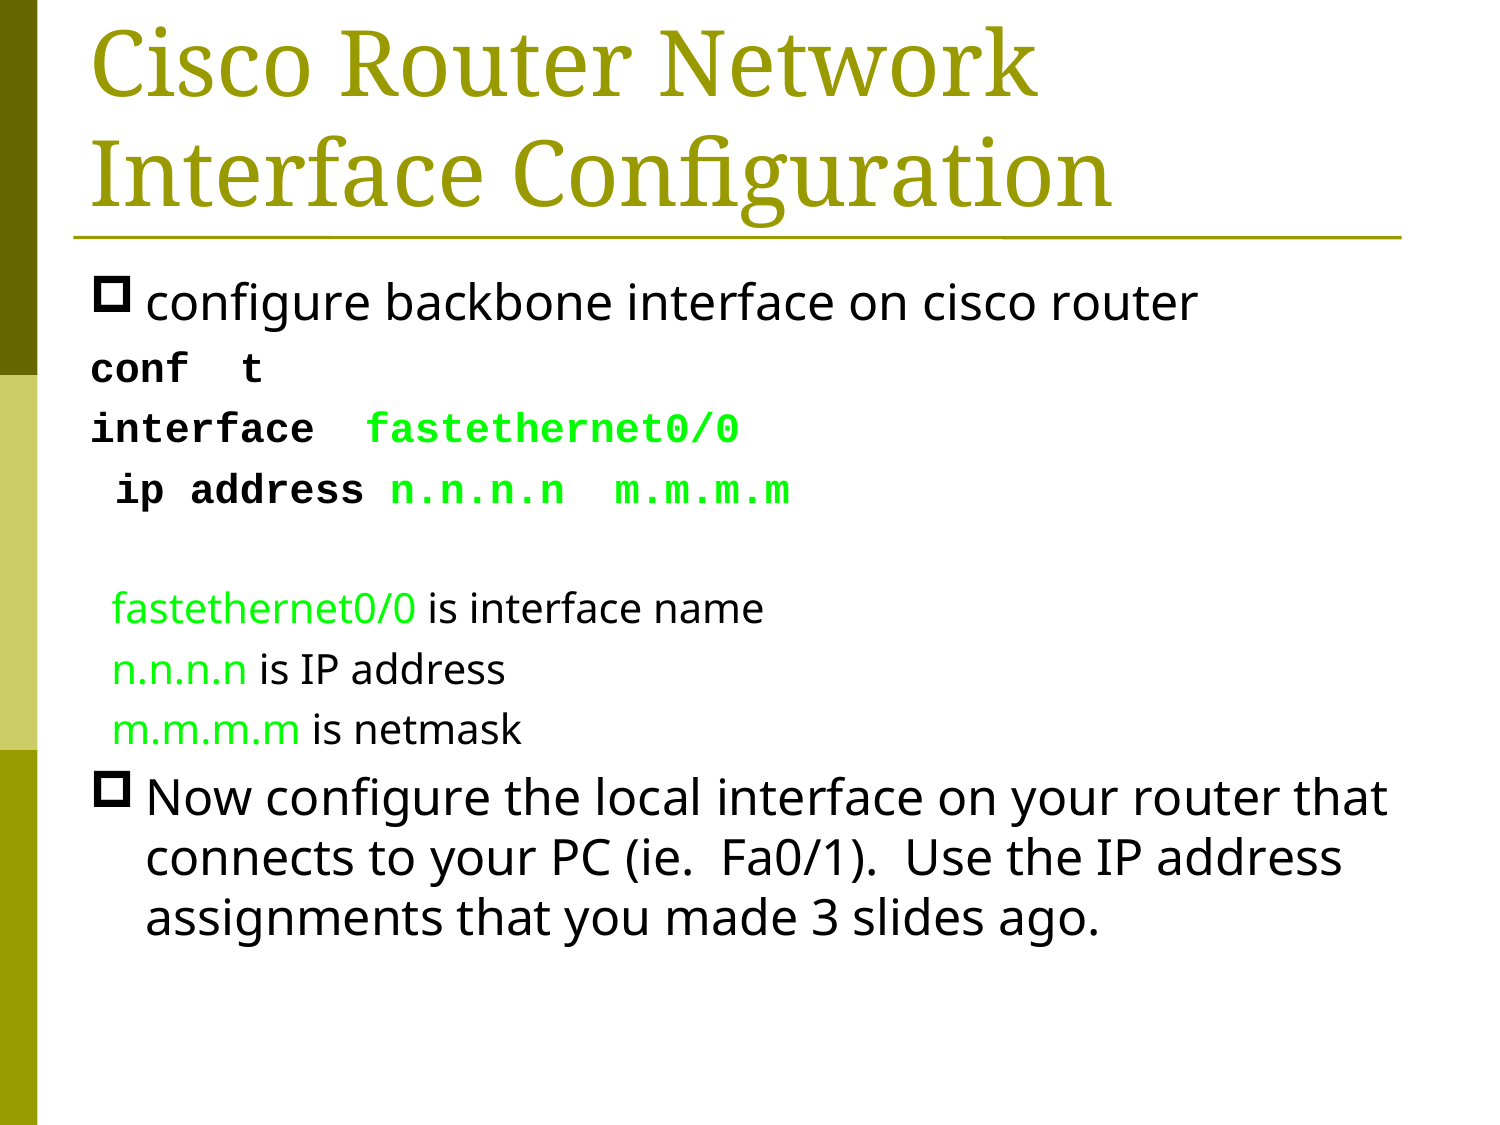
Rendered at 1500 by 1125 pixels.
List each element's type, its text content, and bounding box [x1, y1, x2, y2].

text_box configure backbone interface on cisco router conf t interface fastethernet0/0 ip address n.n.n.n m.m.m.m fastethernet0/0 is interface name n.n.n.n is IP address m.m.m.m is netmask Now configure the local interface on your router that connects to your PC (ie. Fa0/1). Use the IP address assignments that you made 3 slides ago. [75, 262, 1426, 1006]
text_box Cisco Router Network Interface Configuration [75, 0, 1426, 233]
